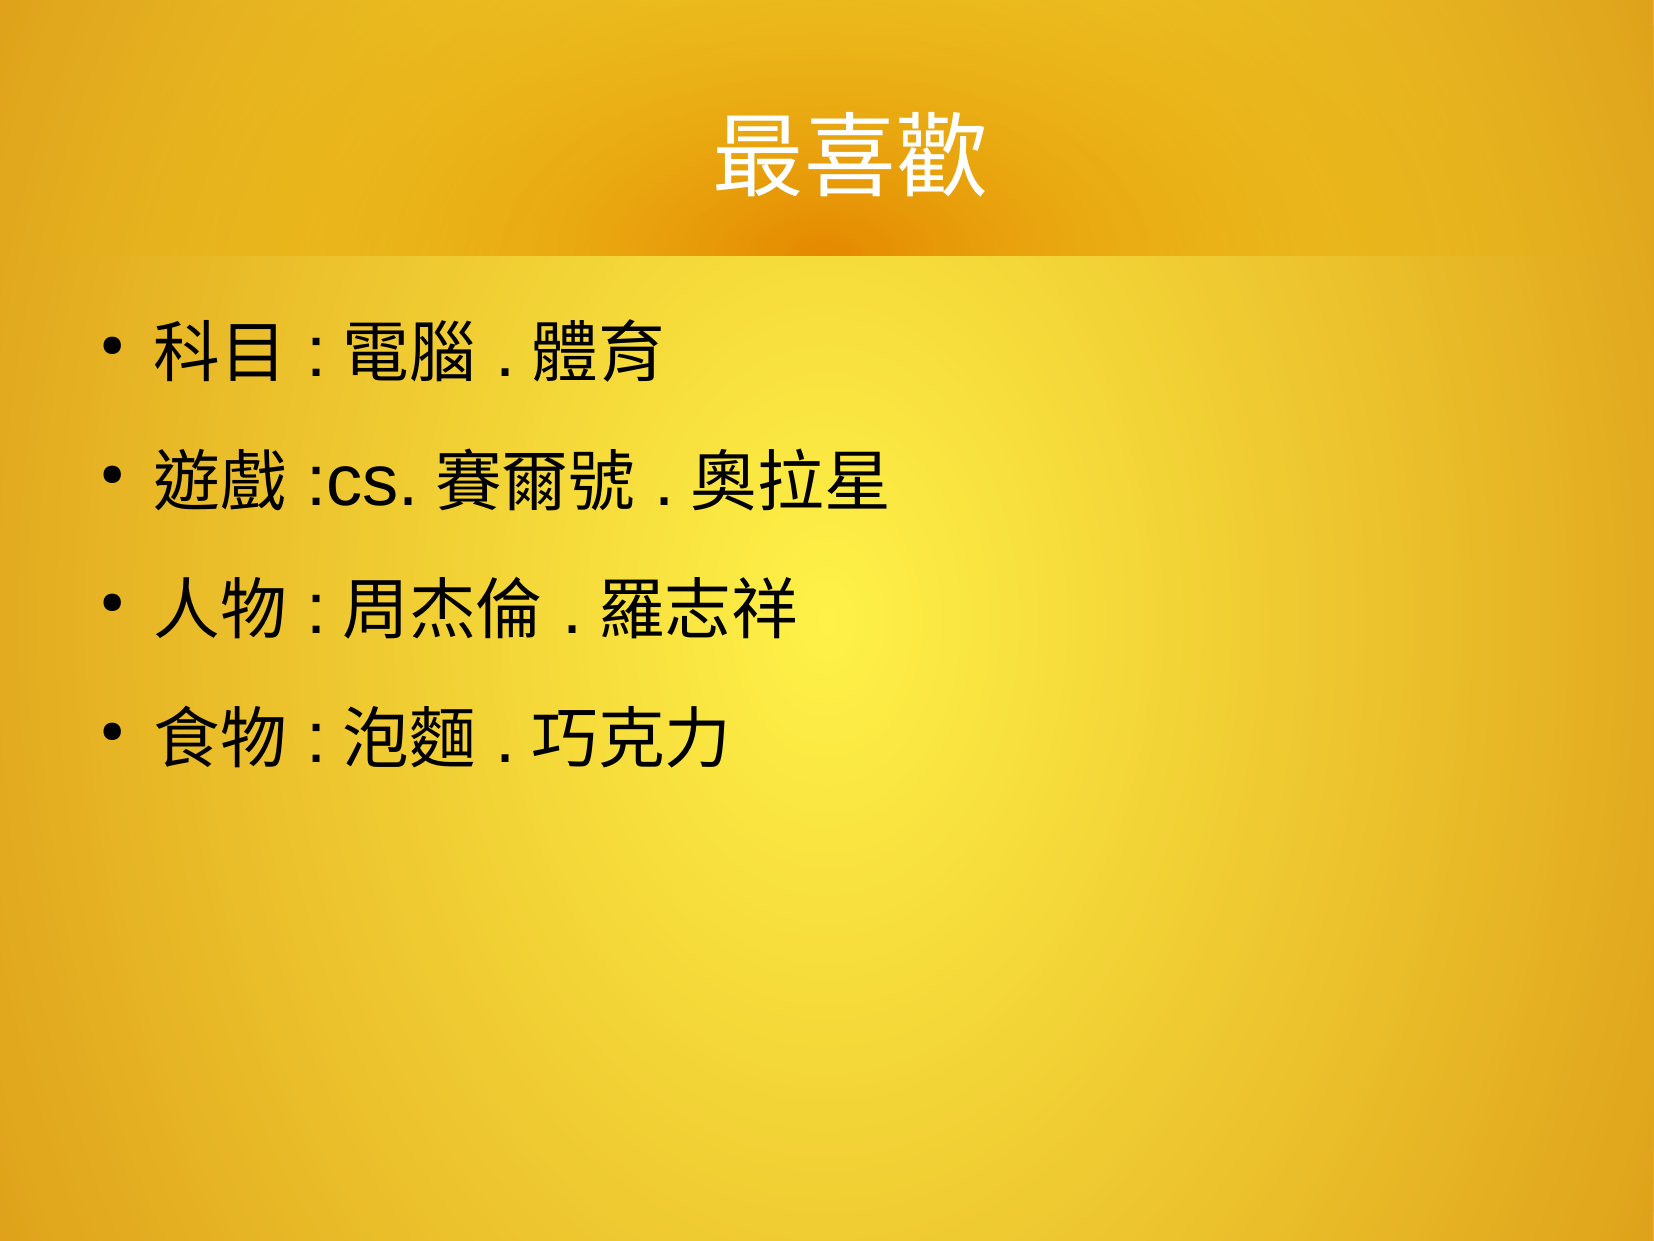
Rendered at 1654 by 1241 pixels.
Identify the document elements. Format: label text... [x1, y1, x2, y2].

title 最喜歡 [82, 47, 1571, 252]
list 科目:電腦.體育 遊戲:cs.賽爾號.奧拉星 人物:周杰倫.羅志祥 食物:泡麵.巧克力 [82, 299, 1571, 1019]
